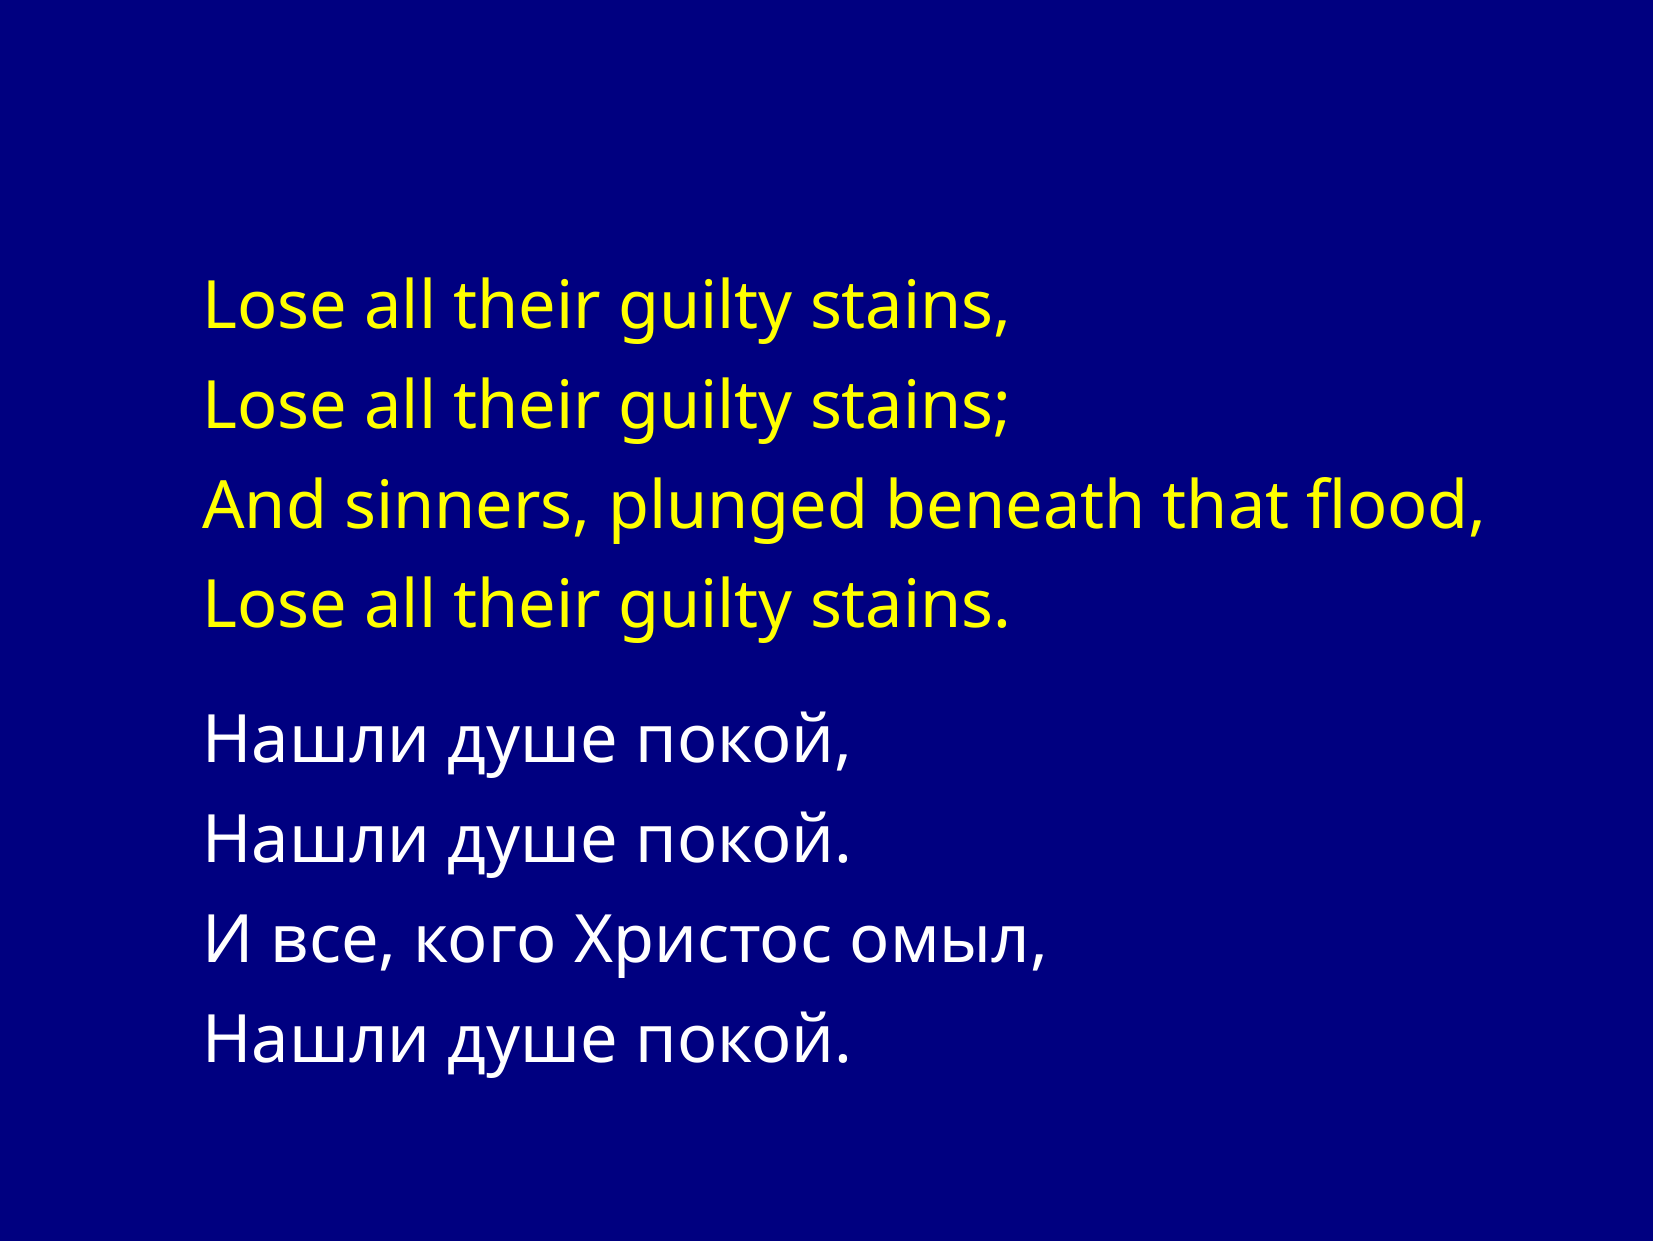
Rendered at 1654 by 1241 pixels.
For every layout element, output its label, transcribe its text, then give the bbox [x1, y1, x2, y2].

text_box Нашли душе покой, Нашли душе покой. И все, кого Христос омыл, Нашли душе покой. [75, 675, 1576, 1163]
text_box Lose all their guilty stains, Lose all their guilty stains; And sinners, plunged beneath that flood, Lose all their guilty stains. [75, 150, 1653, 638]
